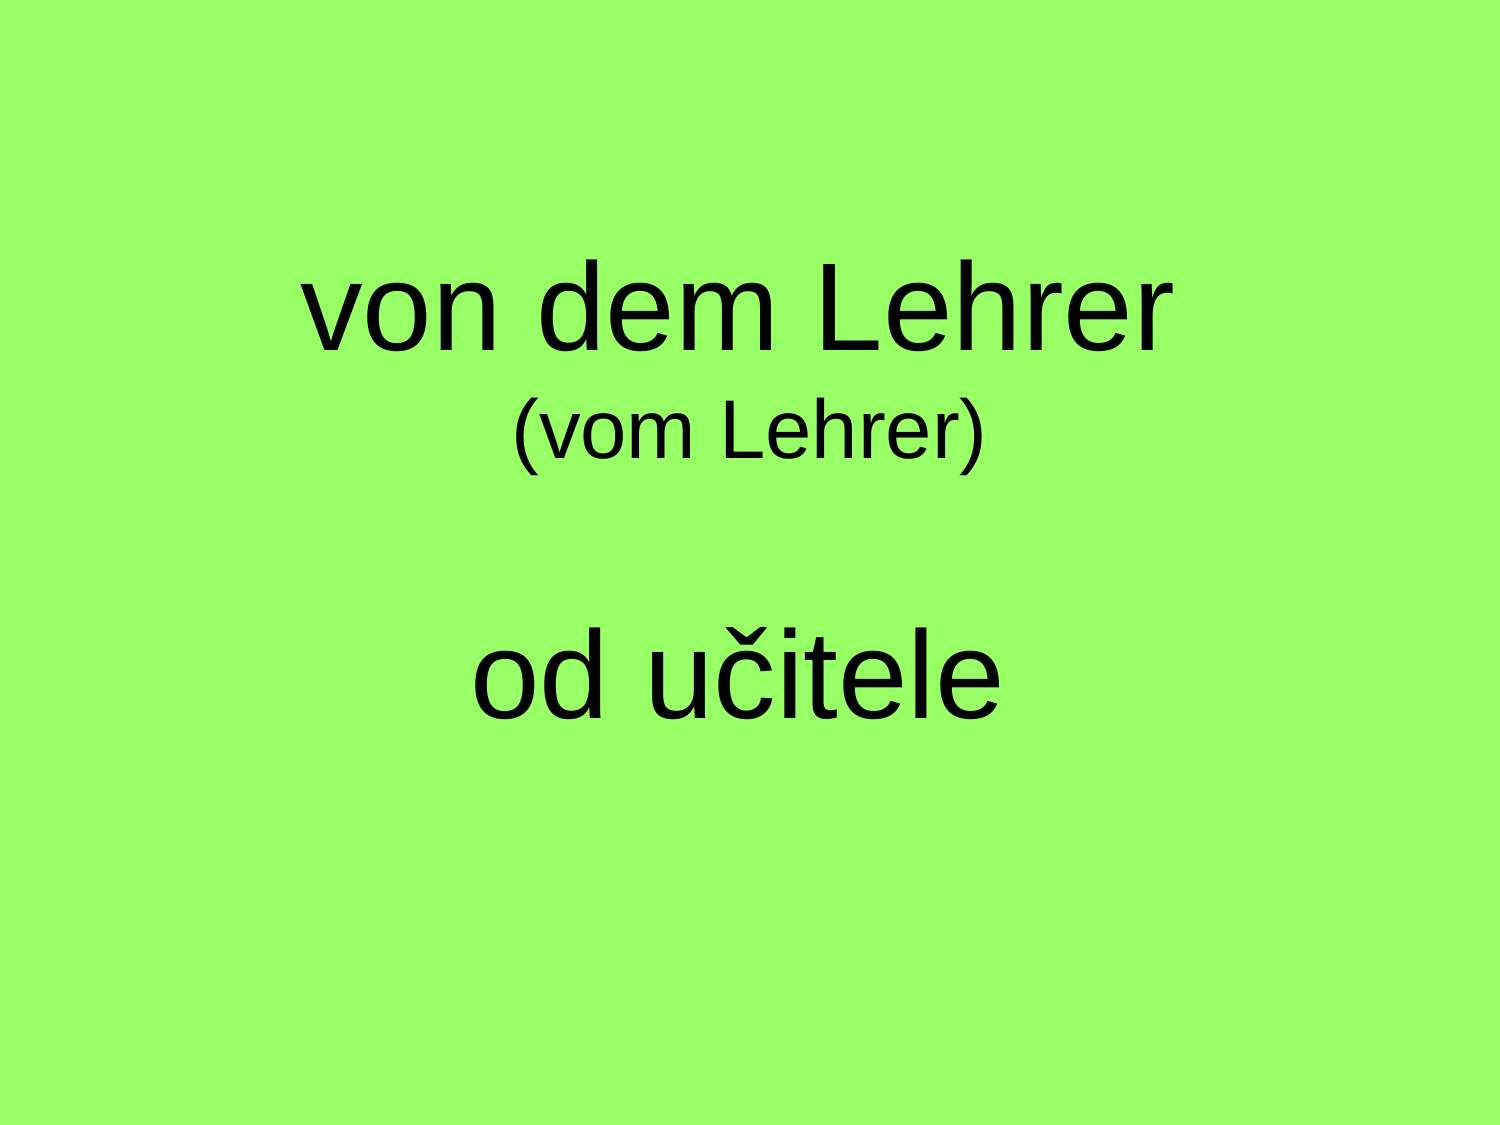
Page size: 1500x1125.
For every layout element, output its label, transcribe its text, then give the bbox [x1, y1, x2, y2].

subtitle od učitele [76, 586, 1400, 921]
title von dem Lehrer (vom Lehrer) [88, 160, 1388, 539]
